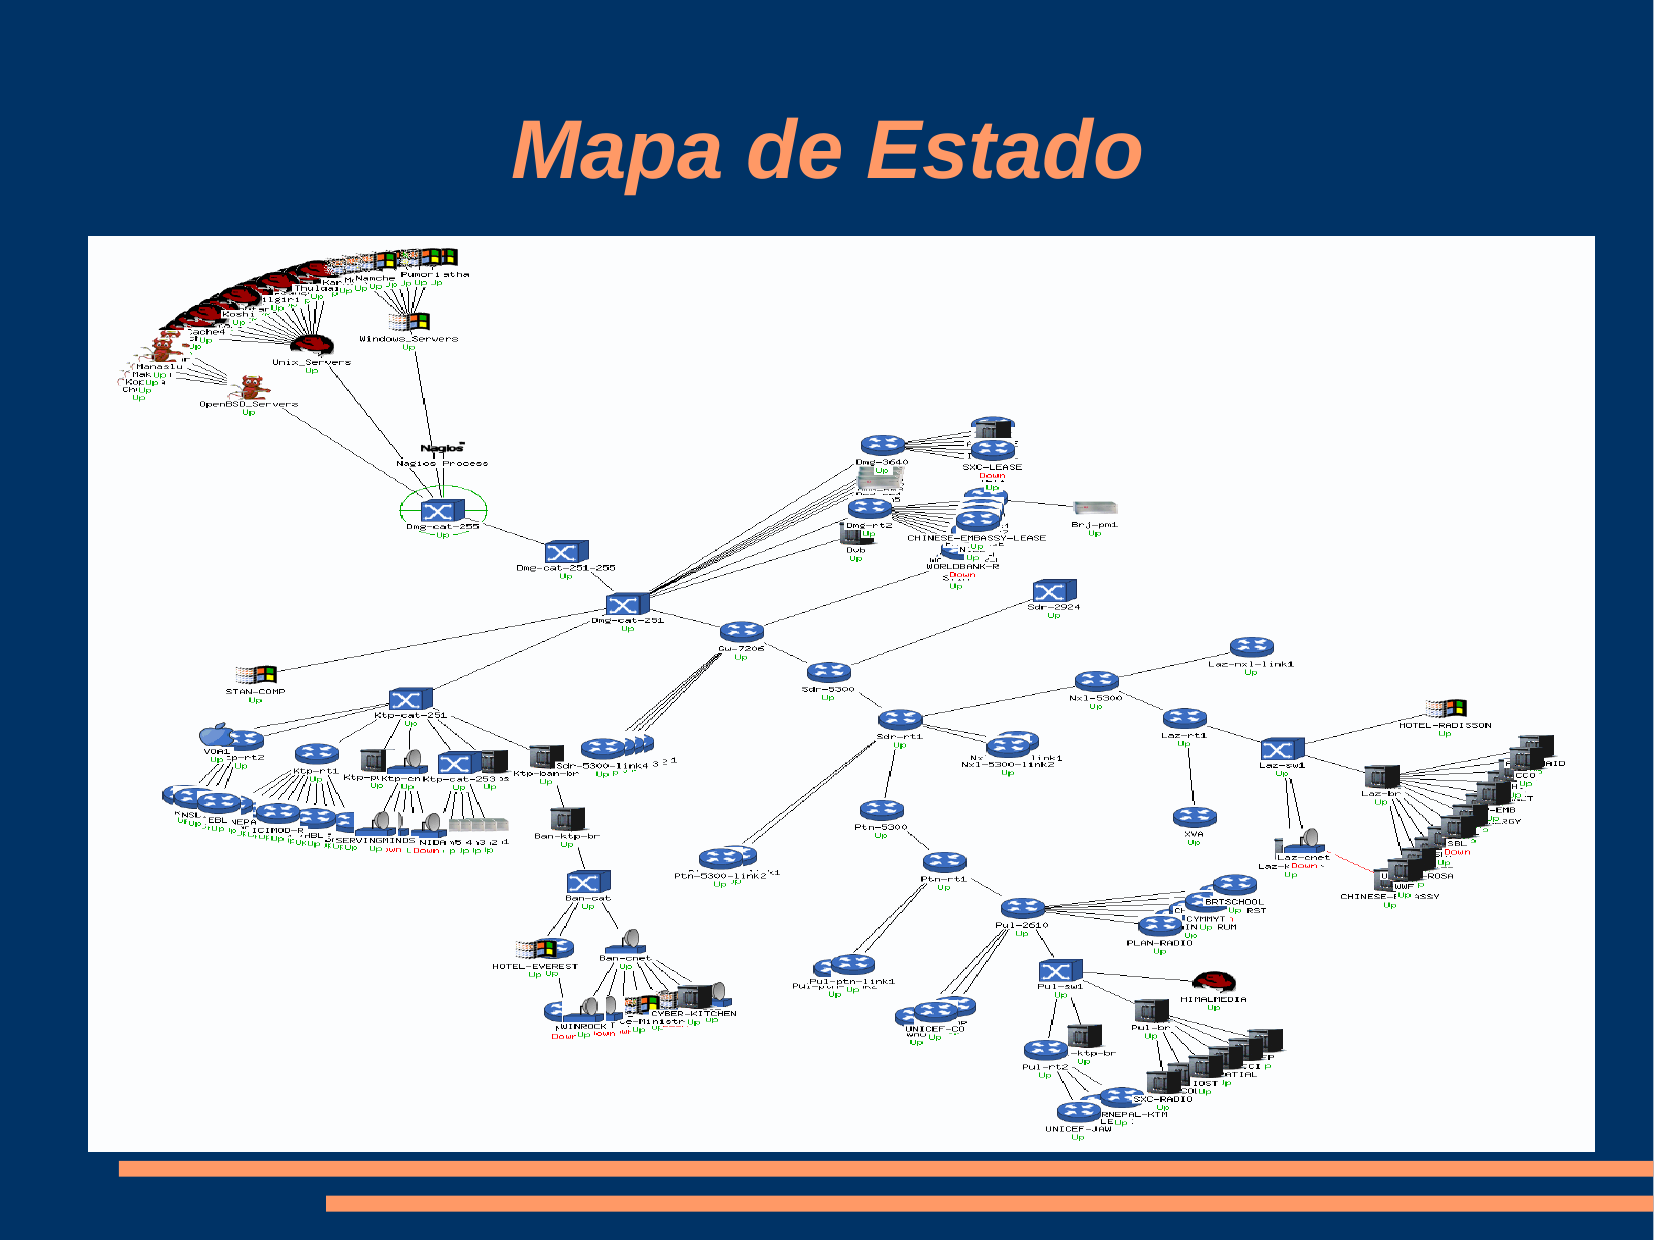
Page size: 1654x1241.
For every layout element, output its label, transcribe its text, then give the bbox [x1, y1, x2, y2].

title Mapa de Estado [121, 46, 1534, 236]
picture [88, 236, 1595, 1152]
